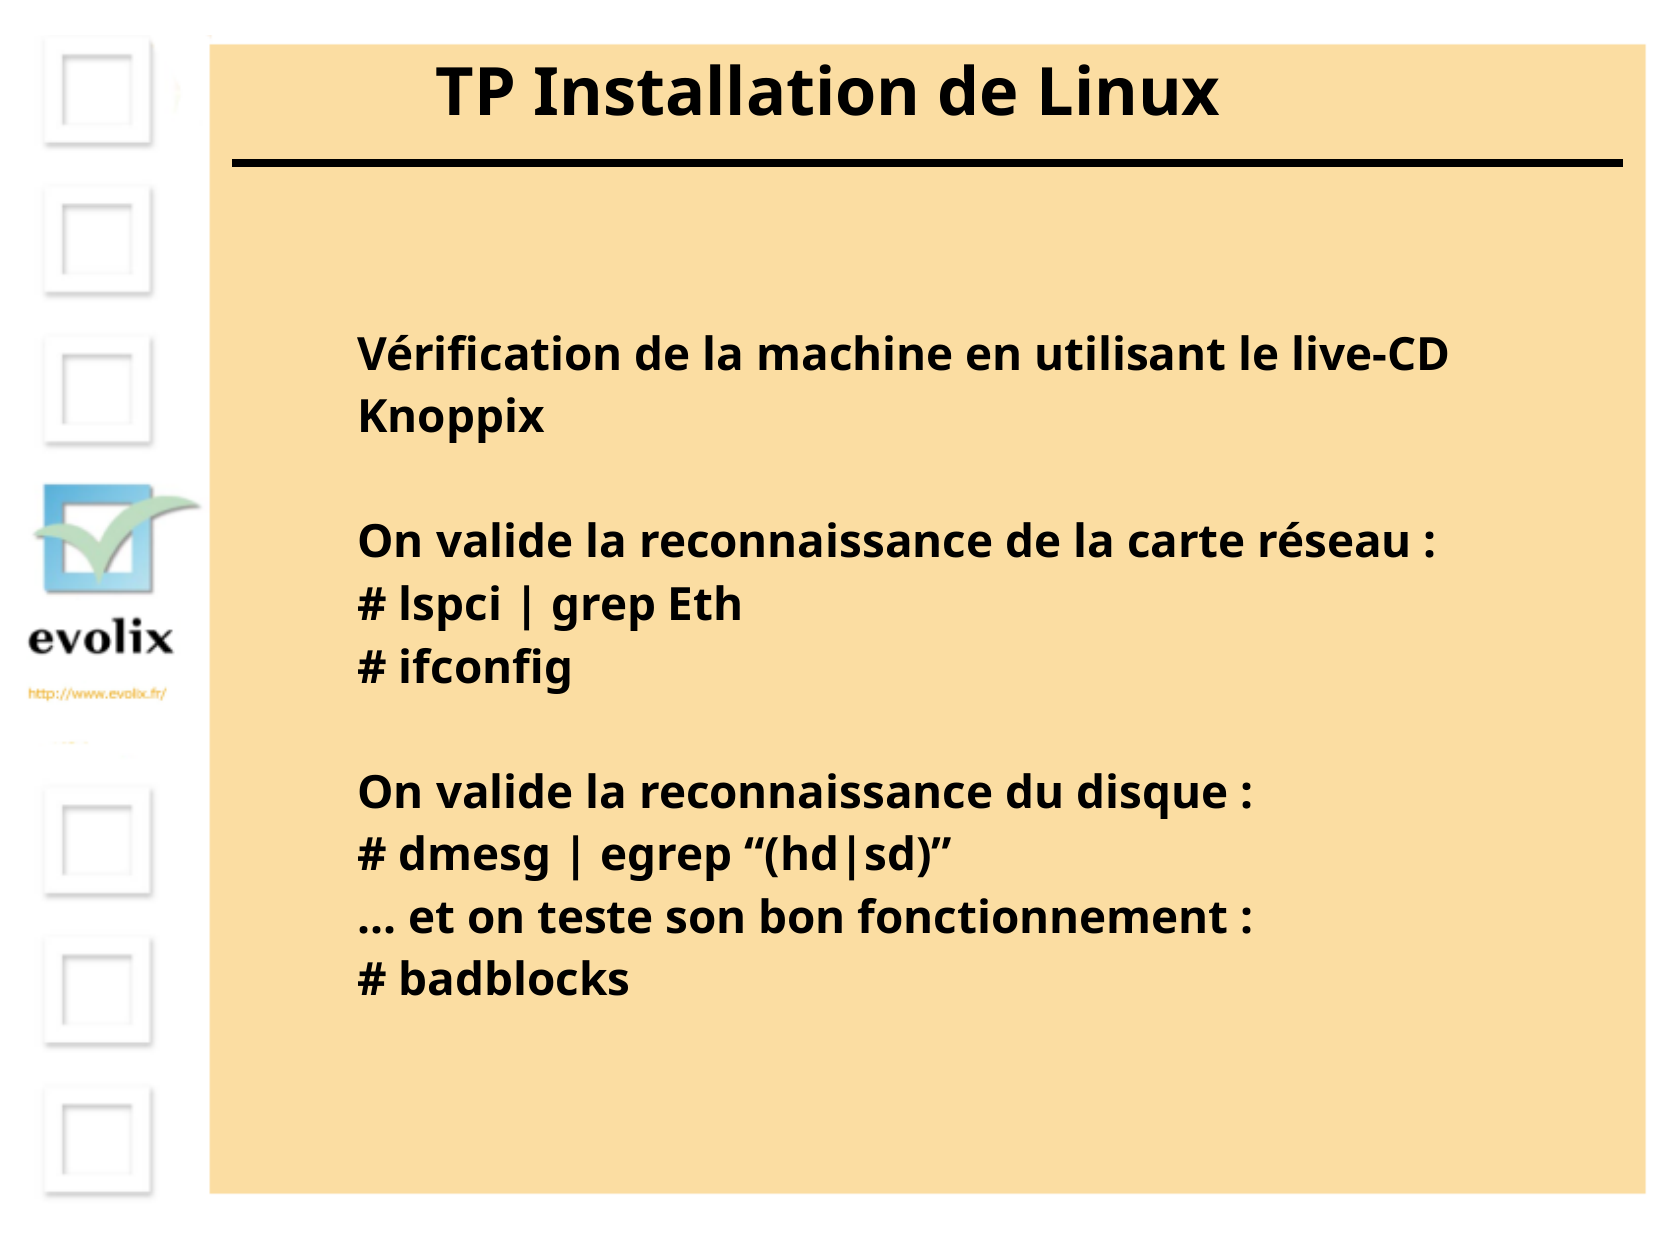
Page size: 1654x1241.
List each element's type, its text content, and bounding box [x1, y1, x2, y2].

title TP Installation de Linux [37, 35, 1619, 144]
subtitle Vérification de la machine en utilisant le live-CD Knoppix On valide la reconnaissance de la carte réseau : # lspci | grep Eth # ifconfig On valide la reconnaissance du disque : # dmesg | egrep “(hd|sd)” ... et on teste son bon fonctionnement : # badblocks [282, 263, 1518, 1067]
picture [0, 35, 1654, 1204]
